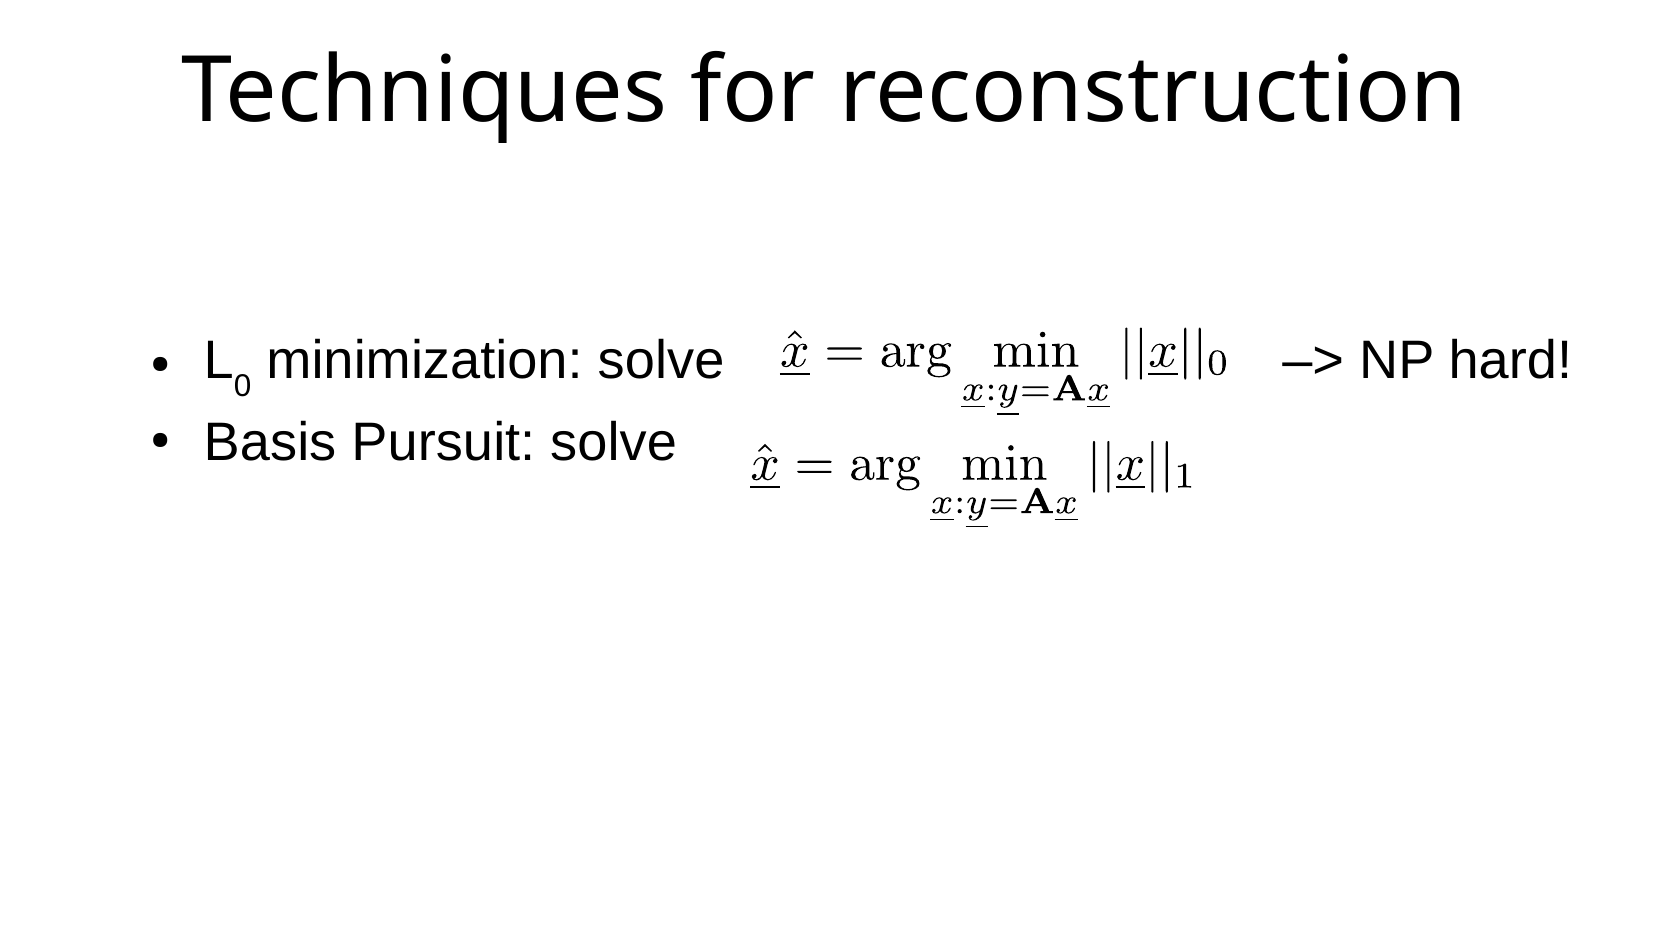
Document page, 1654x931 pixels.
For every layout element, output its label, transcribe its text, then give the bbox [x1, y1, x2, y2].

list L0 minimization: solve –> NP hard! Basis Pursuit: solve [118, 310, 1619, 857]
picture [749, 440, 1192, 529]
title Techniques for reconstruction [70, 3, 1580, 170]
picture [779, 326, 1227, 416]
